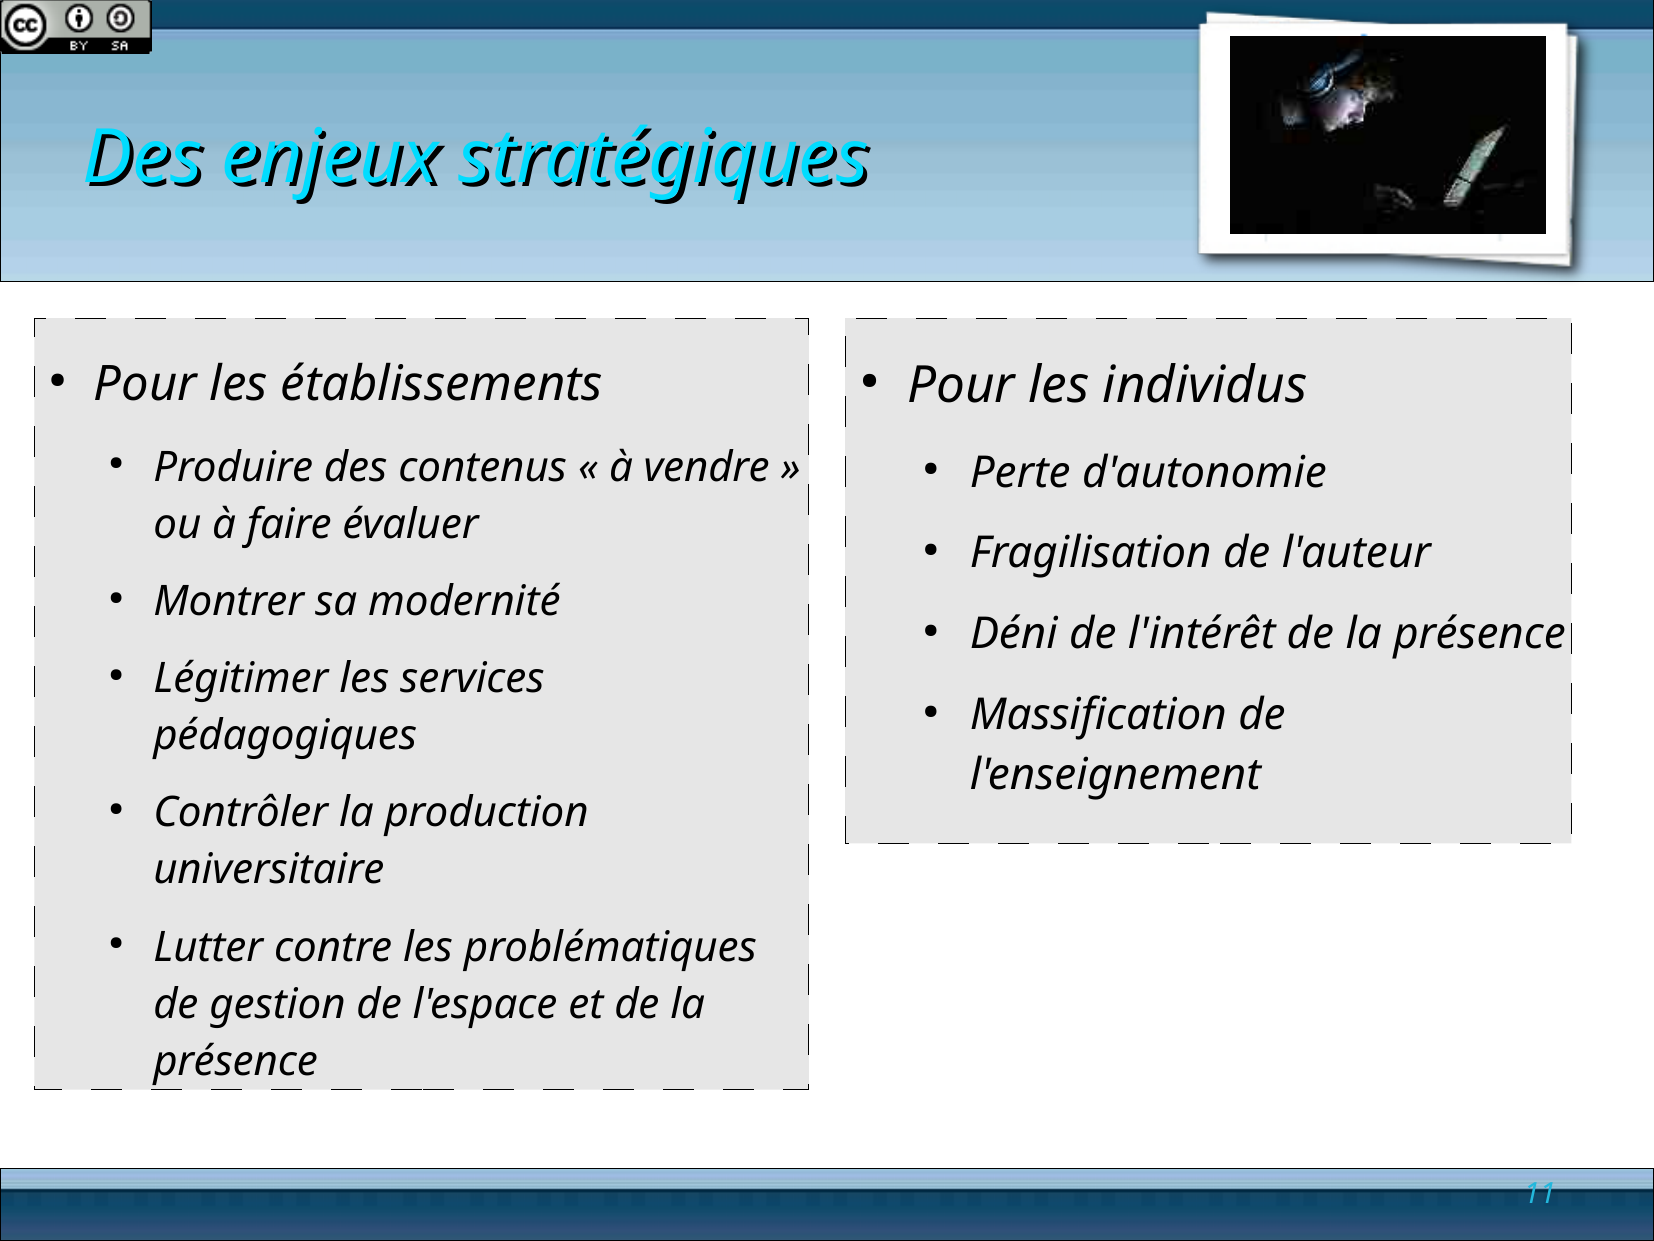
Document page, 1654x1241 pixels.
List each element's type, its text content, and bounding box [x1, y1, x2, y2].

title Des enjeux stratégiques [82, 49, 1188, 257]
picture [0, 0, 1653, 292]
list Pour les individus Perte d'autonomie Fragilisation de l'auteur Déni de l'intérêt de la présence Massification de l'enseignement [845, 318, 1572, 844]
picture [1, 1169, 1653, 1240]
list Pour les établissements Produire des contenus « à vendre » ou à faire évaluer Montrer sa modernité Légitimer les services pédagogiques Contrôler la production universitaire Lutter contre les problématiques de gestion de l'espace et de la présence [34, 318, 809, 1090]
